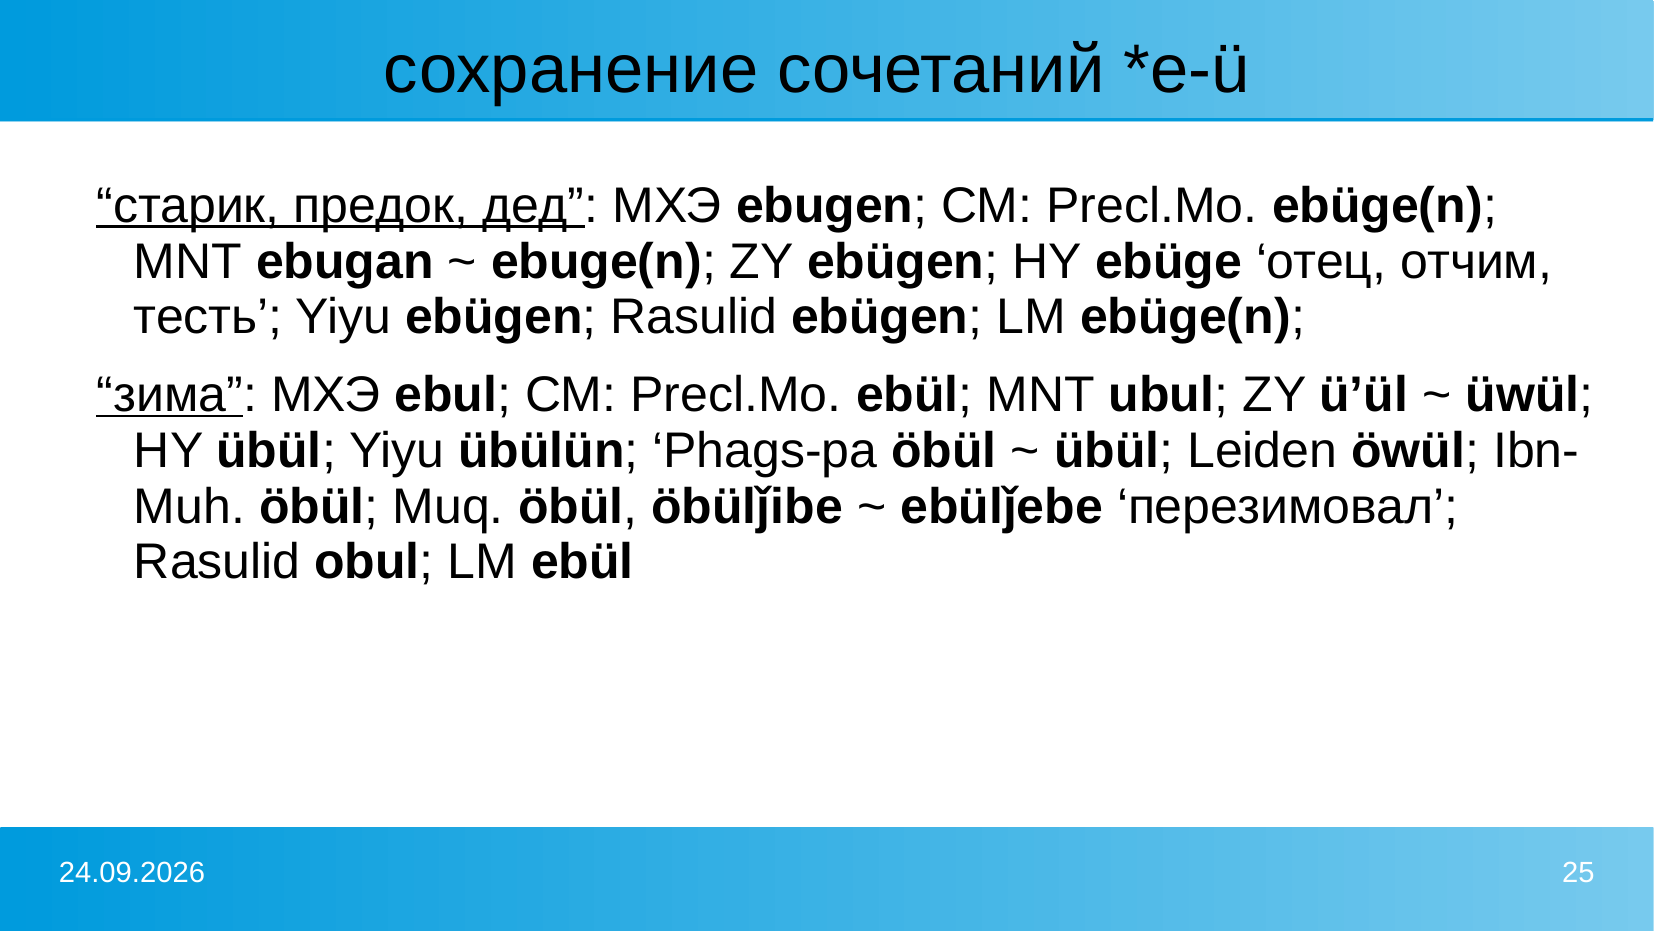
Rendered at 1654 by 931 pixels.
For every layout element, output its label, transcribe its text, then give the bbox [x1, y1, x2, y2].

title сохранение сочетаний *e-ü [59, 29, 1595, 108]
list “старик, предок, дед”: МХЭ ebugen; СМ: Precl.Mo. ebüge(n); MNT ebugan ~ ebuge(n); ZY ebügen; HY ebüge ‘отец, отчим, тесть’; Yiyu ebügen; Rasulid ebügen; LM ebüge(n); “зима”: МХЭ ebul; СМ: Precl.Mo. ebül; MNT ubul; ZY ü’ül ~ üwül; HY übül; Yiyu übülün; ‘Phags-pa öbül ~ übül; Leiden öwül; Ibn-Muh. öbül; Muq. öbül, öbülǰibe ~ ebülǰebe ‘перезимовал’; Rasulid obul; LM ebül [59, 177, 1595, 768]
